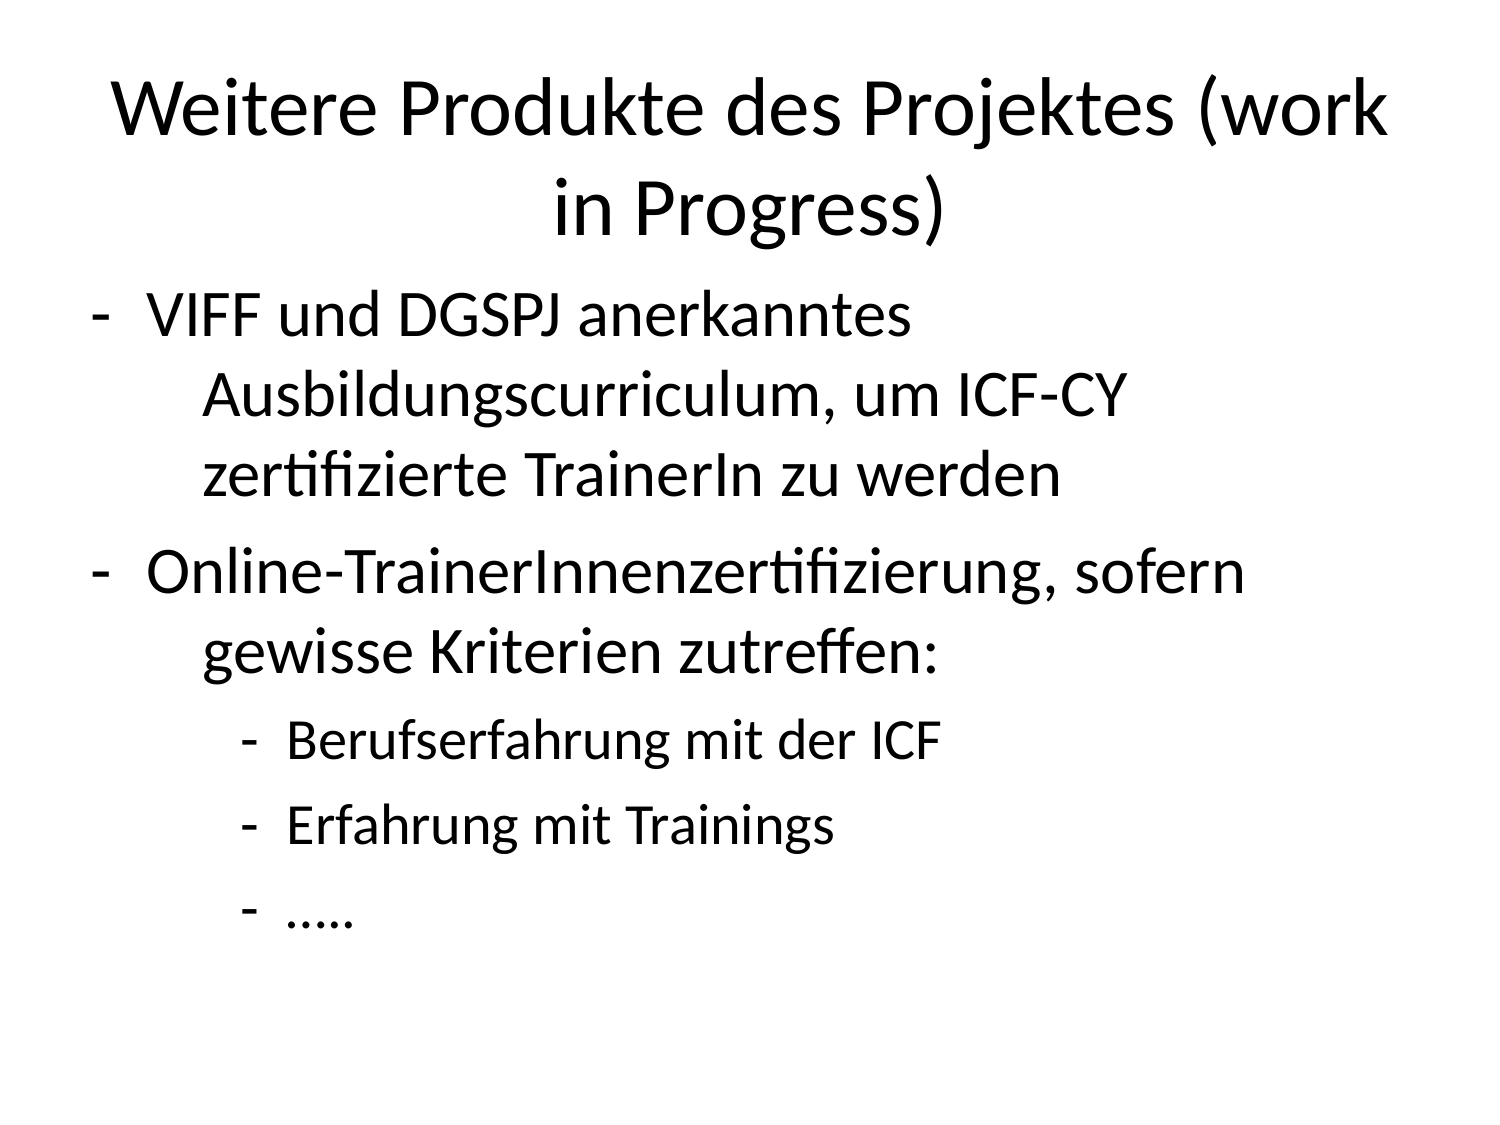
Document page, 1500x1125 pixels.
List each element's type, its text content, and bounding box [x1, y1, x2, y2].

title Weitere Produkte des Projektes (work in Progress) [75, 45, 1426, 233]
list VIFF und DGSPJ anerkanntes Ausbildungscurriculum, um ICF-CY zertifizierte TrainerIn zu werden Online-TrainerInnenzertifizierung, sofern gewisse Kriterien zutreffen: Berufserfahrung mit der ICF Erfahrung mit Trainings ….. [75, 262, 1426, 1005]
